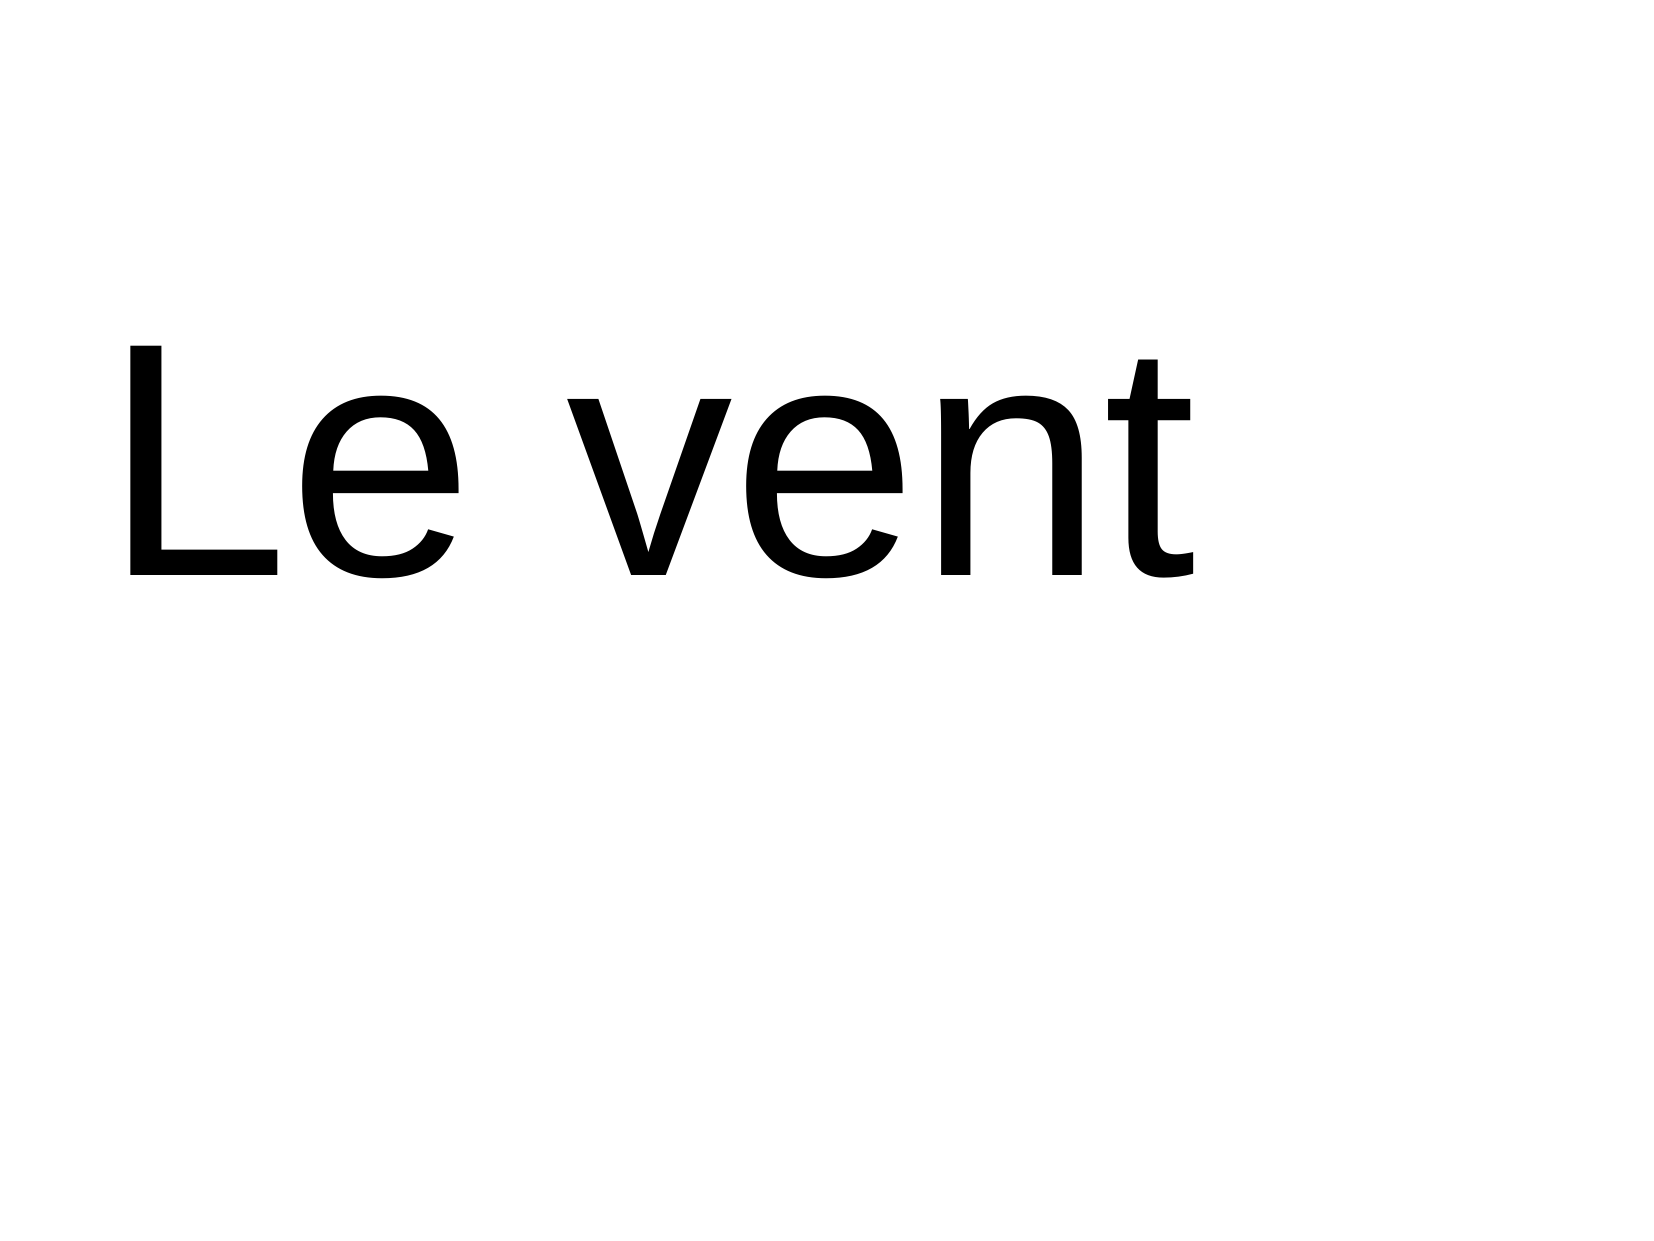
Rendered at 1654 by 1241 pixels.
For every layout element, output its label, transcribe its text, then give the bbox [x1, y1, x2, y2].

text_box Le vent [88, 265, 1447, 653]
